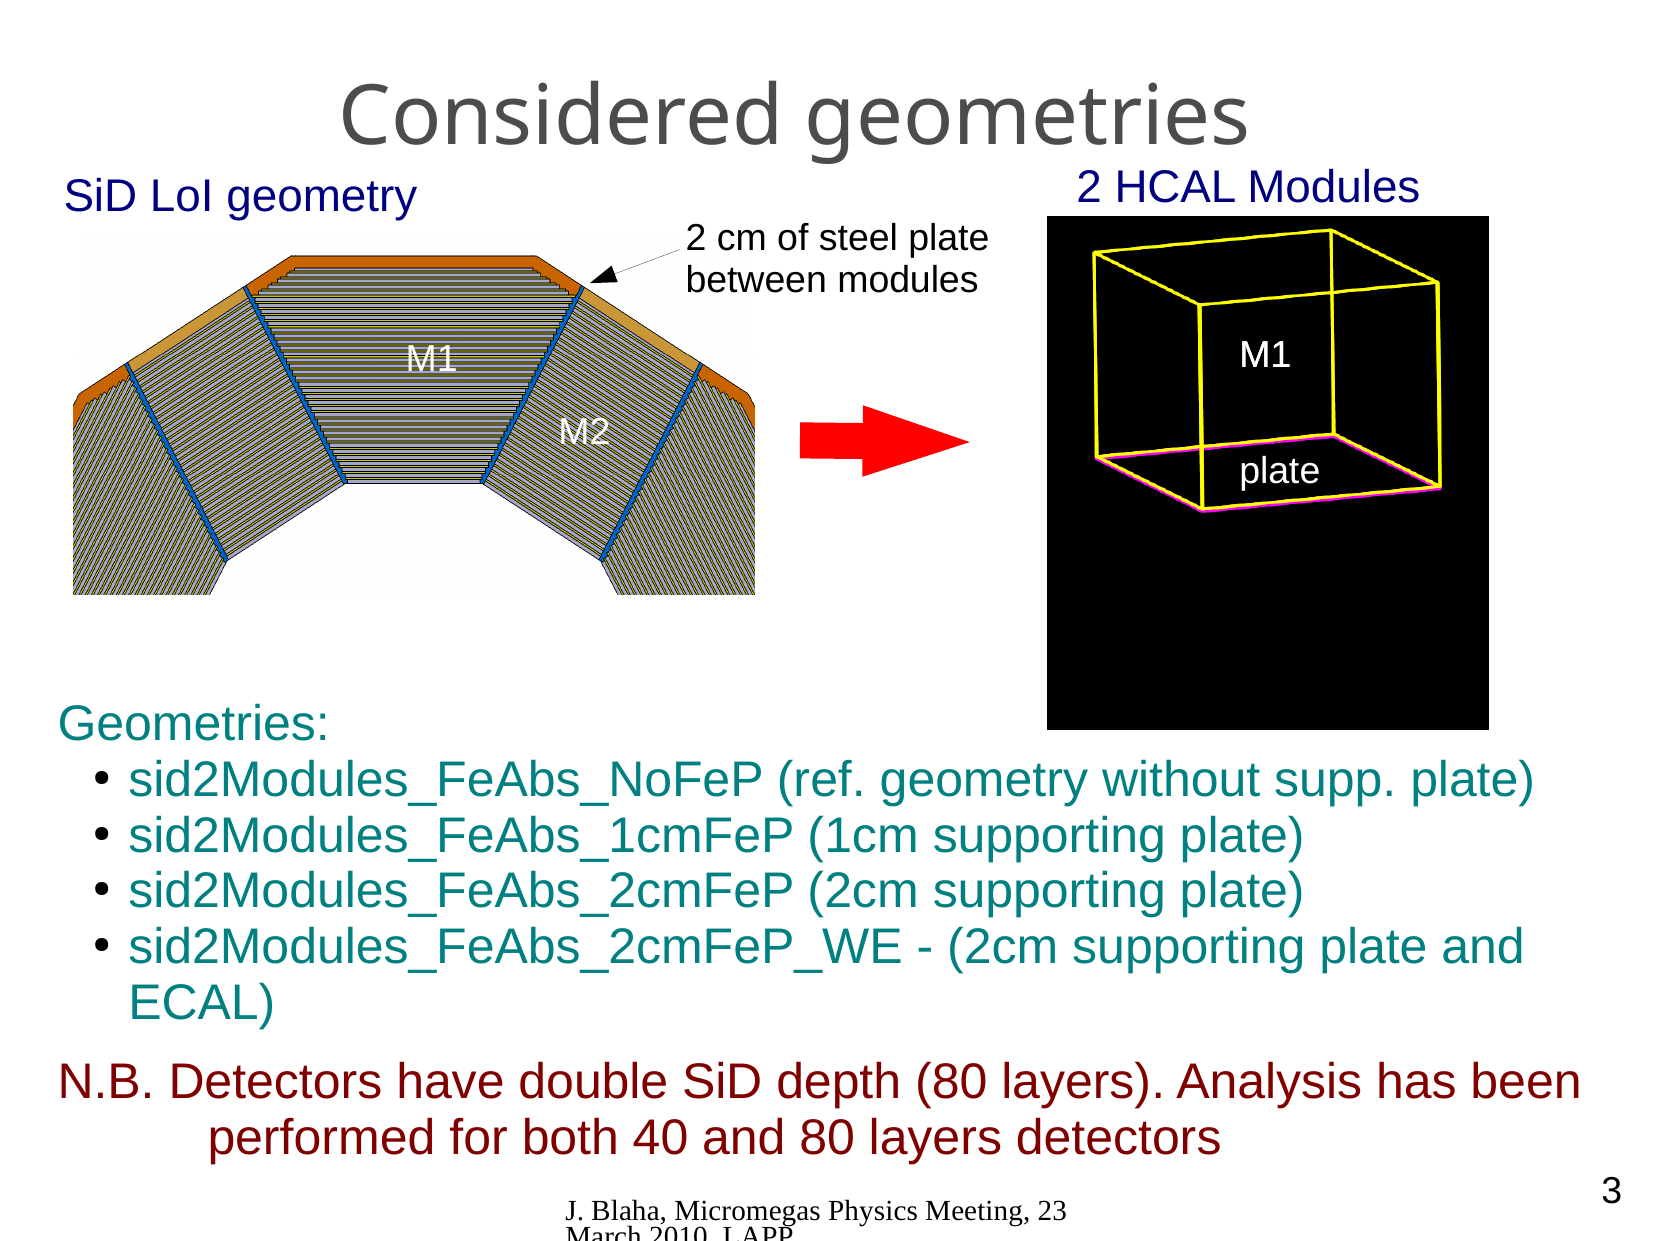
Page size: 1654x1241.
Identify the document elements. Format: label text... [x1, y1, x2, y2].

text_box 2 HCAL Modules [1061, 153, 1498, 220]
text_box [57, 167, 1609, 688]
text_box 3 [1586, 1161, 1637, 1219]
title Considered geometries [0, 18, 1634, 208]
text_box 2 cm of steel plate between modules [670, 208, 1006, 308]
text_box M1 [390, 329, 473, 387]
text_box Geometries: sid2Modules_FeAbs_NoFeP (ref. geometry without supp. plate) sid2Modules_FeAbs_1cmFeP (1cm supporting plate) sid2Modules_FeAbs_2cmFeP (2cm supporting plate) sid2Modules_FeAbs_2cmFeP_WE - (2cm supporting plate and ECAL) N.B. Detectors have double SiD depth (80 layers). Analysis has been performed for both 40 and 80 layers detectors [42, 688, 1629, 1173]
picture [73, 234, 755, 595]
text_box M1 [1224, 326, 1307, 383]
text_box plate [1224, 441, 1336, 499]
text_box SiD LoI geometry [48, 162, 471, 229]
text_box M2 [543, 402, 626, 460]
